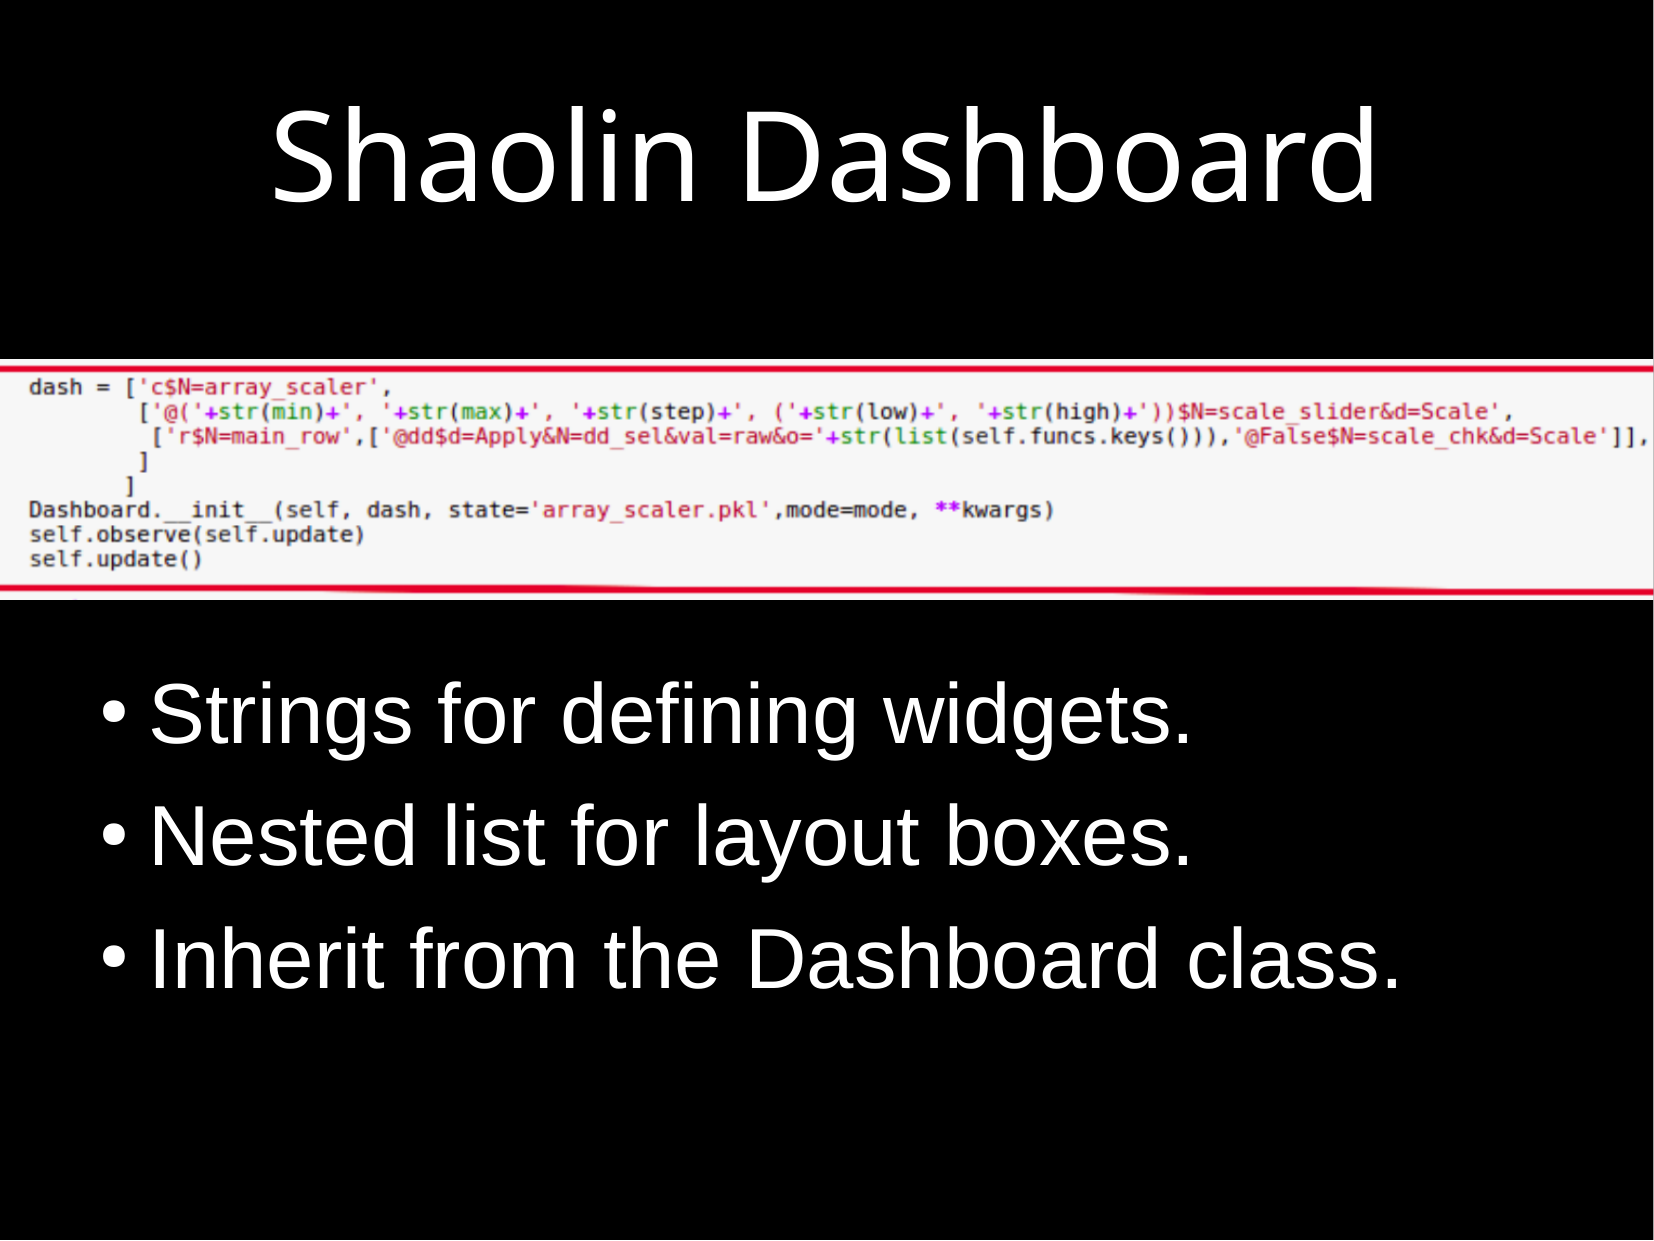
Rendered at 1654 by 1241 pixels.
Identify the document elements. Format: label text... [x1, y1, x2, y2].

picture [0, 359, 1654, 601]
list Strings for defining widgets. Nested list for layout boxes. Inherit from the Dashboard class. [82, 665, 1571, 1009]
title Shaolin Dashboard [82, 49, 1571, 257]
